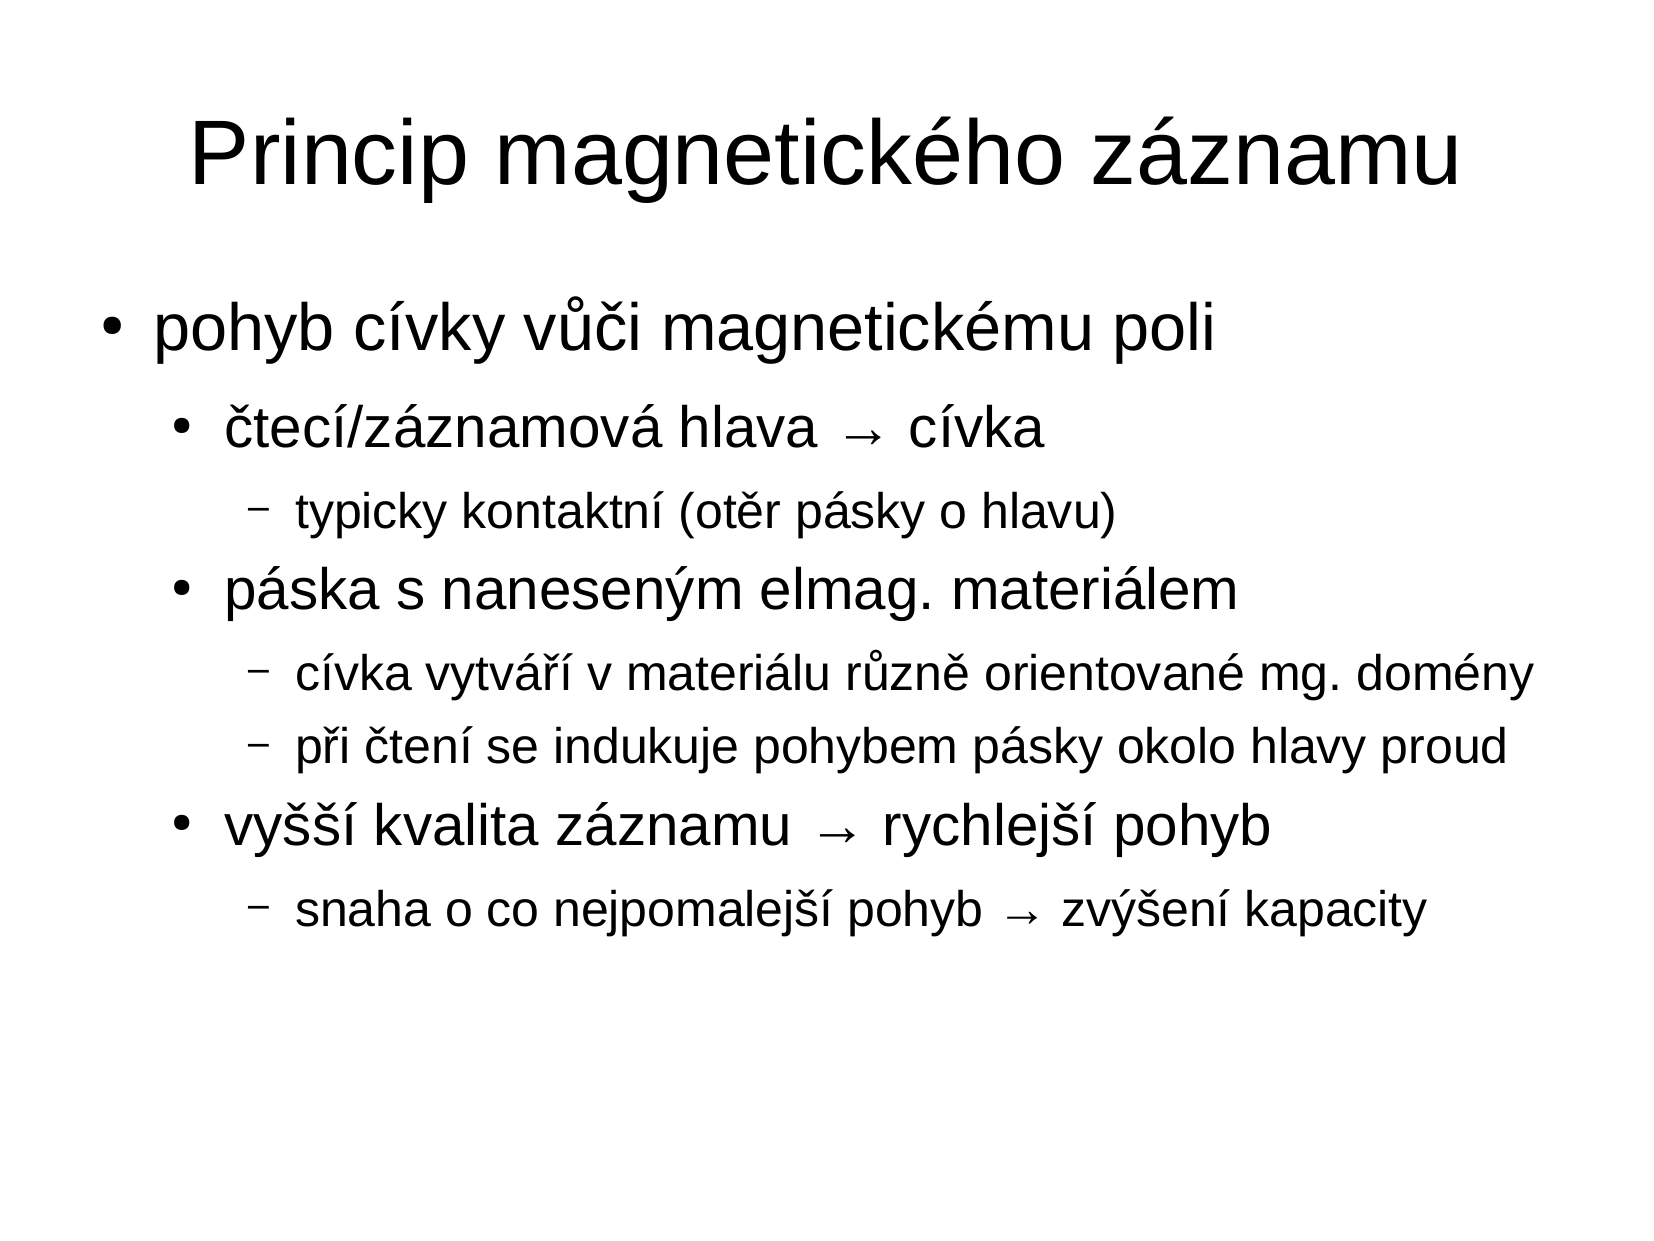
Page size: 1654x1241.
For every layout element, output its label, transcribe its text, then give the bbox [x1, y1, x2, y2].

title Princip magnetického záznamu [82, 56, 1571, 250]
list pohyb cívky vůči magnetickému poli čtecí/záznamová hlava → cívka typicky kontaktní (otěr pásky o hlavu) páska s naneseným elmag. materiálem cívka vytváří v materiálu různě orientované mg. domény při čtení se indukuje pohybem pásky okolo hlavy proud vyšší kvalita záznamu → rychlejší pohyb snaha o co nejpomalejší pohyb → zvýšení kapacity [82, 290, 1571, 1094]
